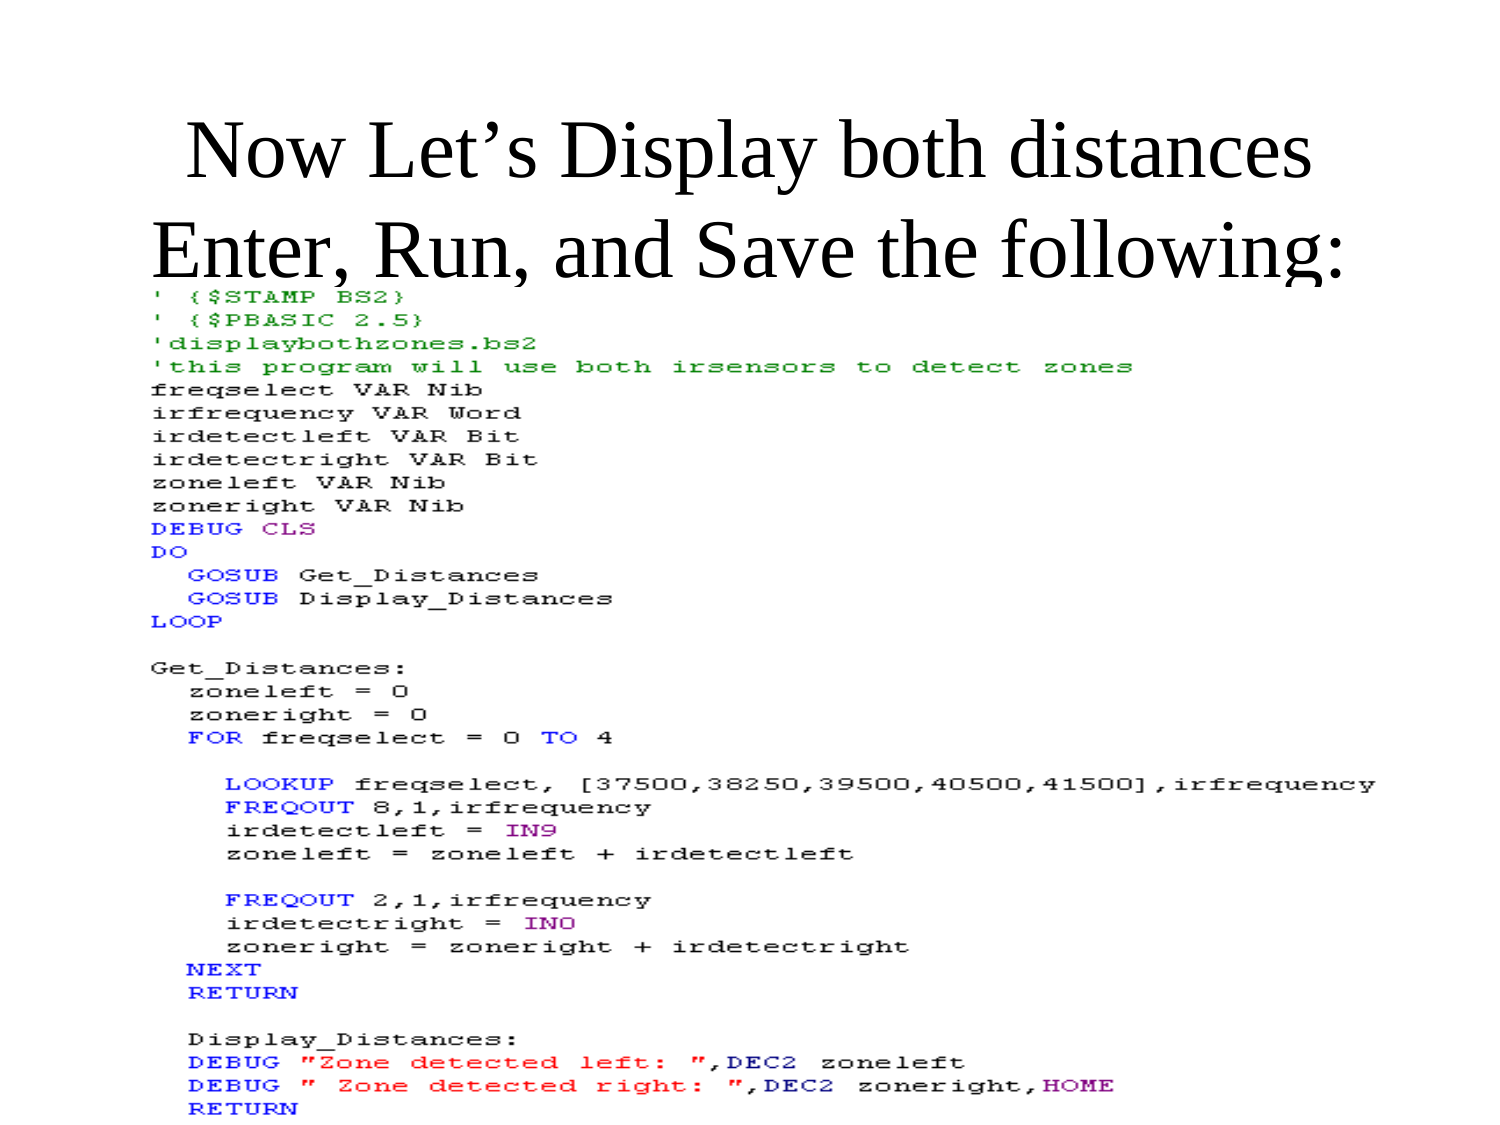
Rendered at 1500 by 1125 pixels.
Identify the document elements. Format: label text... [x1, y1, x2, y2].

picture [150, 287, 1413, 1125]
title Now Let’s Display both distances Enter, Run, and Save the following: [112, 86, 1388, 302]
